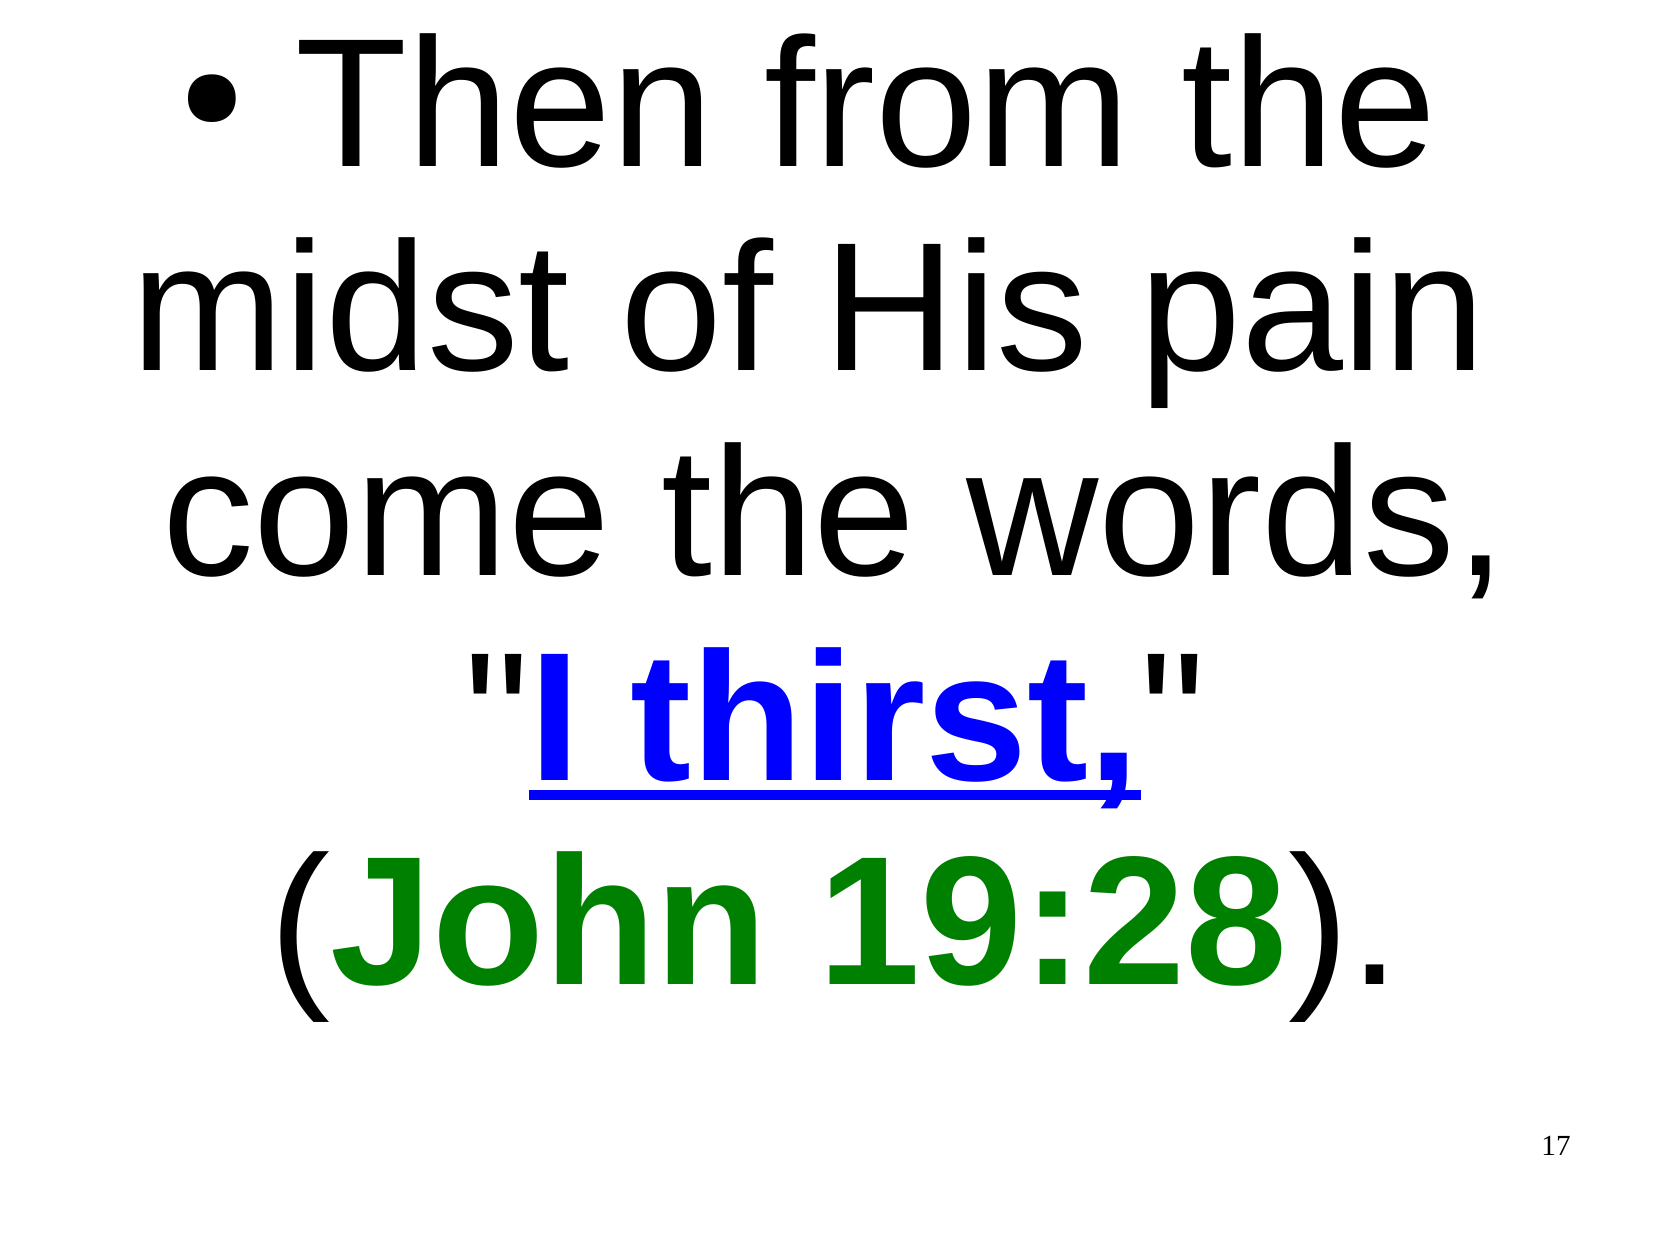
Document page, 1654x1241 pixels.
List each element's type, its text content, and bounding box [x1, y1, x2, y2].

list Then from the midst of His pain come the words, "I thirst," (John 19:28). [0, 0, 1651, 1238]
